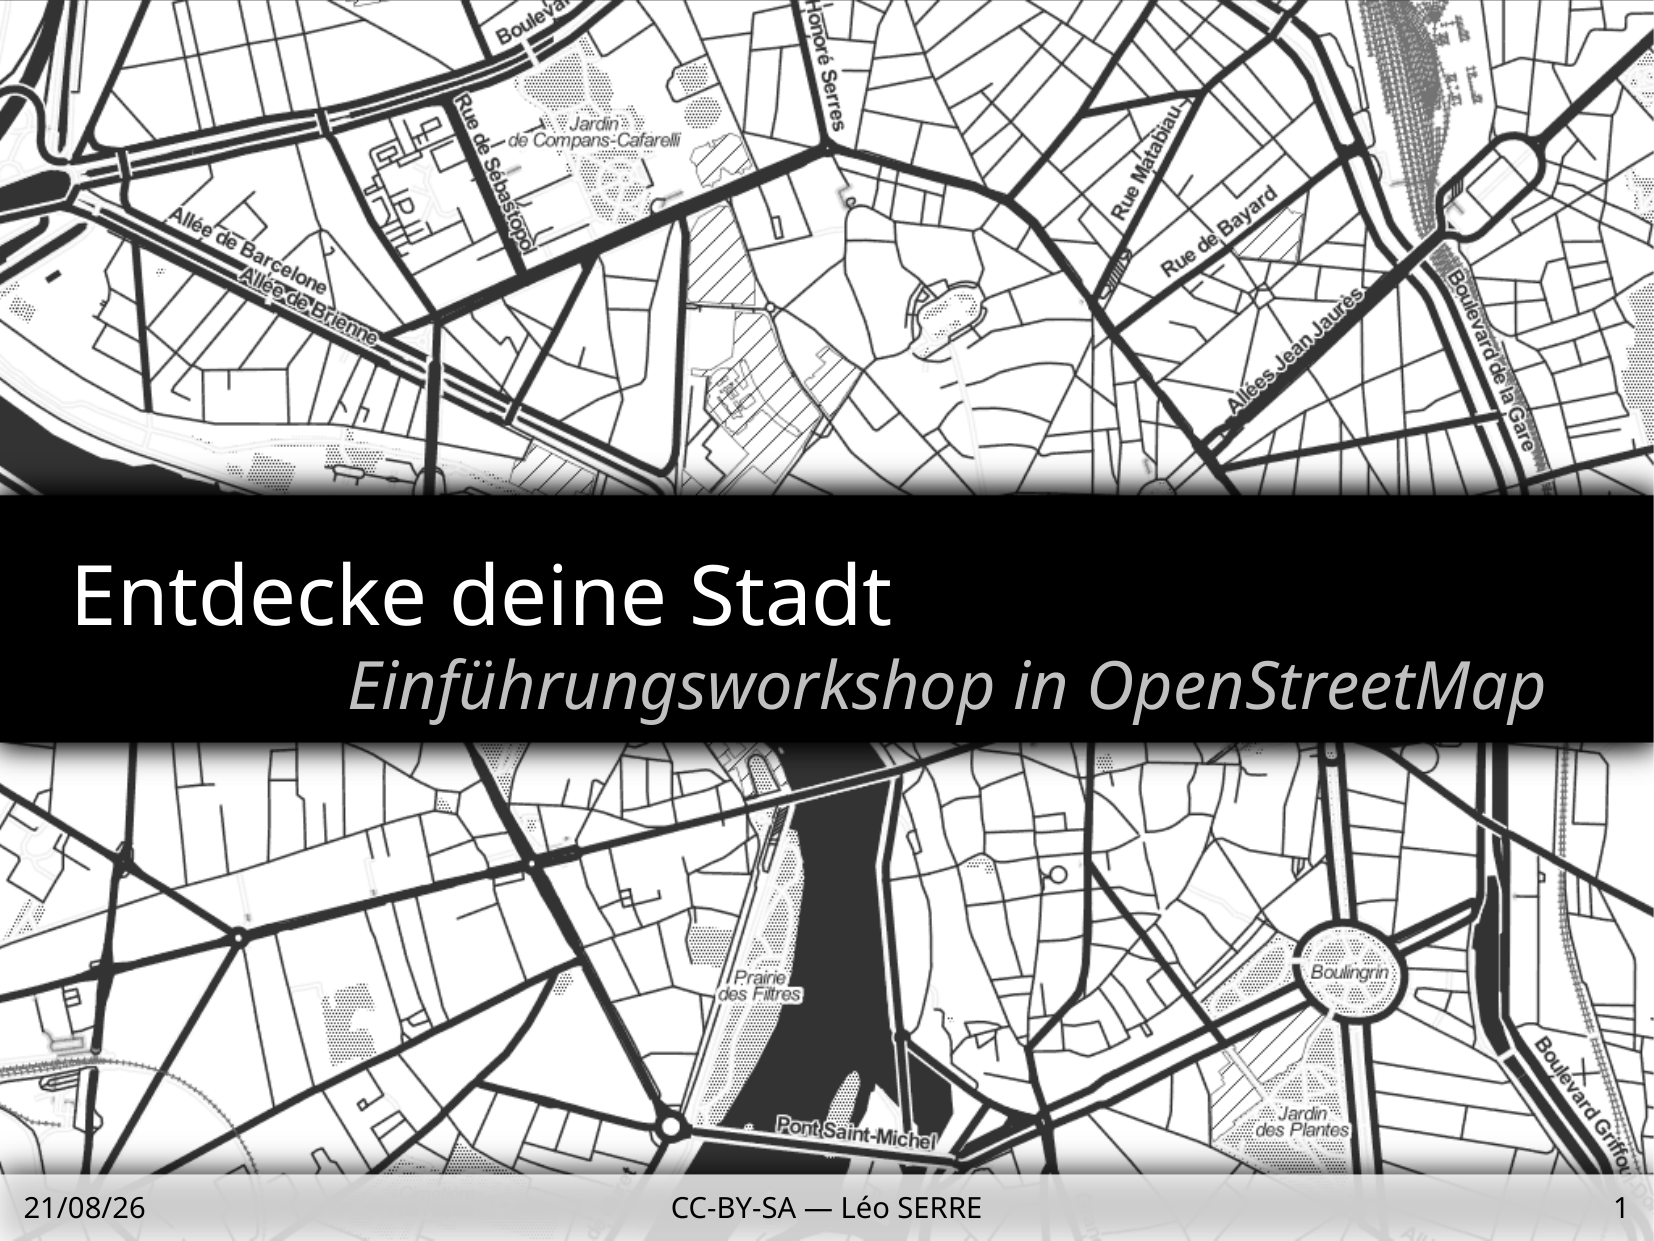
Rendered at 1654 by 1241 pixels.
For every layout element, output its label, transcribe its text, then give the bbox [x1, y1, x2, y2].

title Entdecke deine Stadt [70, 513, 1560, 674]
picture [0, 0, 1654, 1241]
picture [88, 1208, 94, 1216]
list Einführungsworkshop in OpenStreetMap [94, 637, 1550, 1241]
